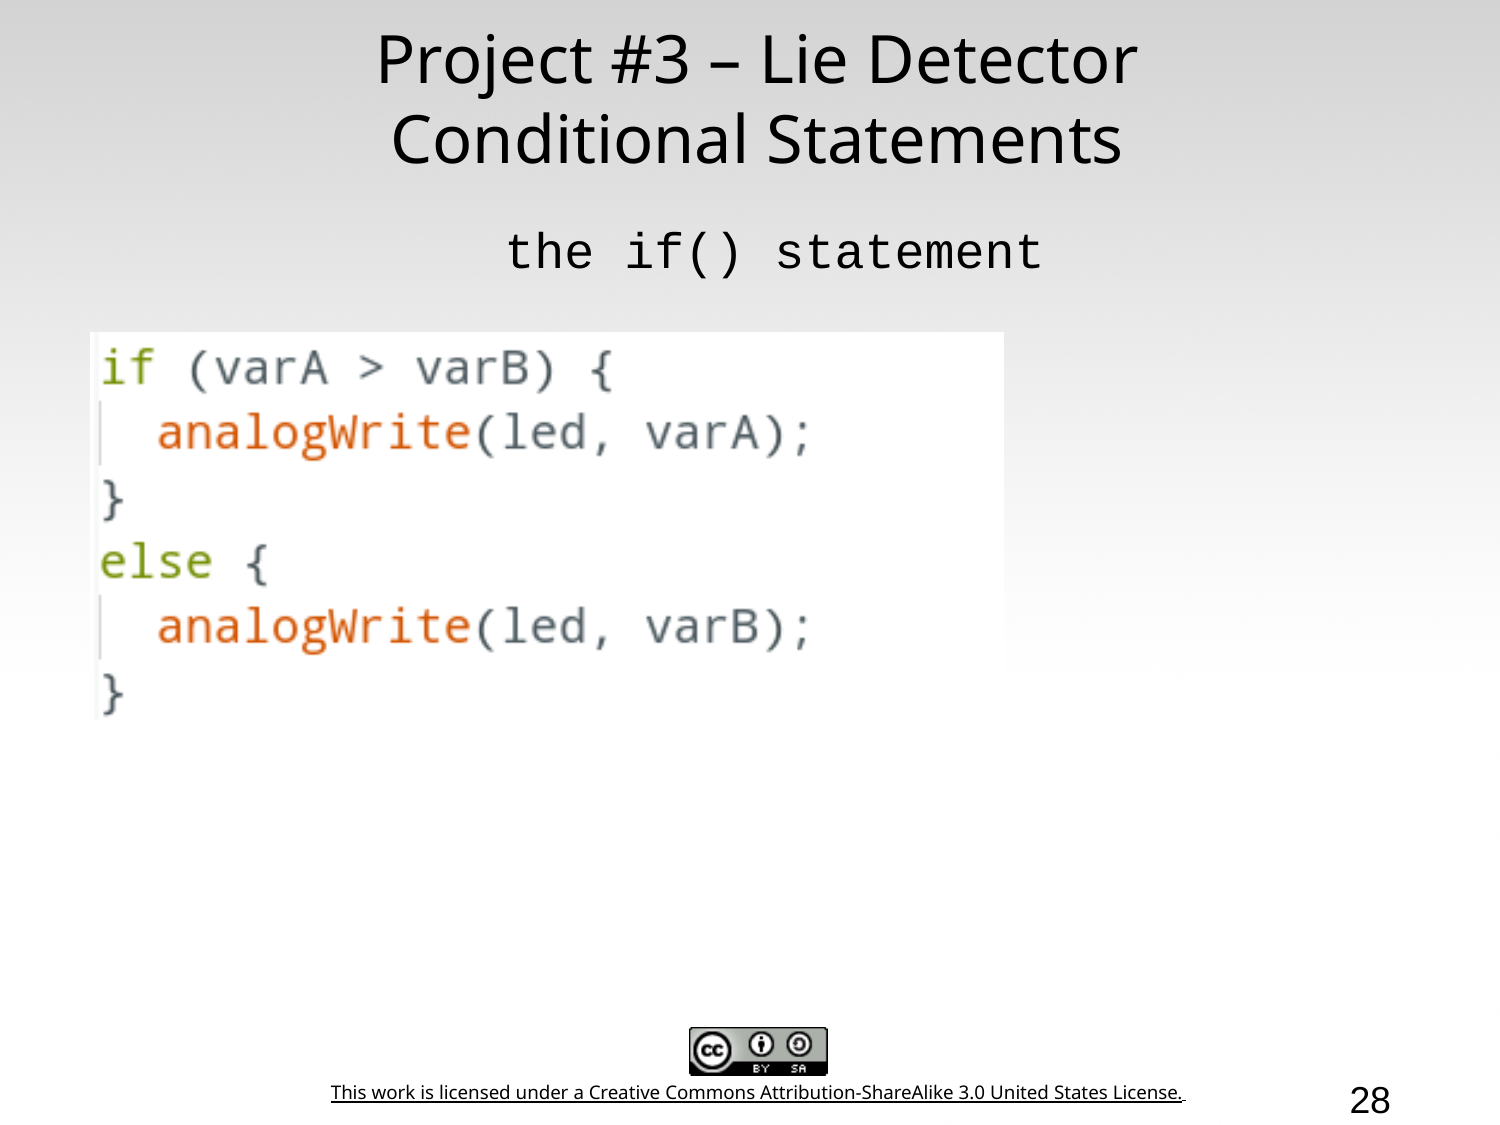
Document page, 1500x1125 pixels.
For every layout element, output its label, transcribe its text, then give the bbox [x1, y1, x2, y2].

title Project #3 – Lie Detector Conditional Statements [75, 2, 1441, 191]
picture [0, 0, 1500, 1125]
text_box the if() statement [489, 219, 1090, 292]
